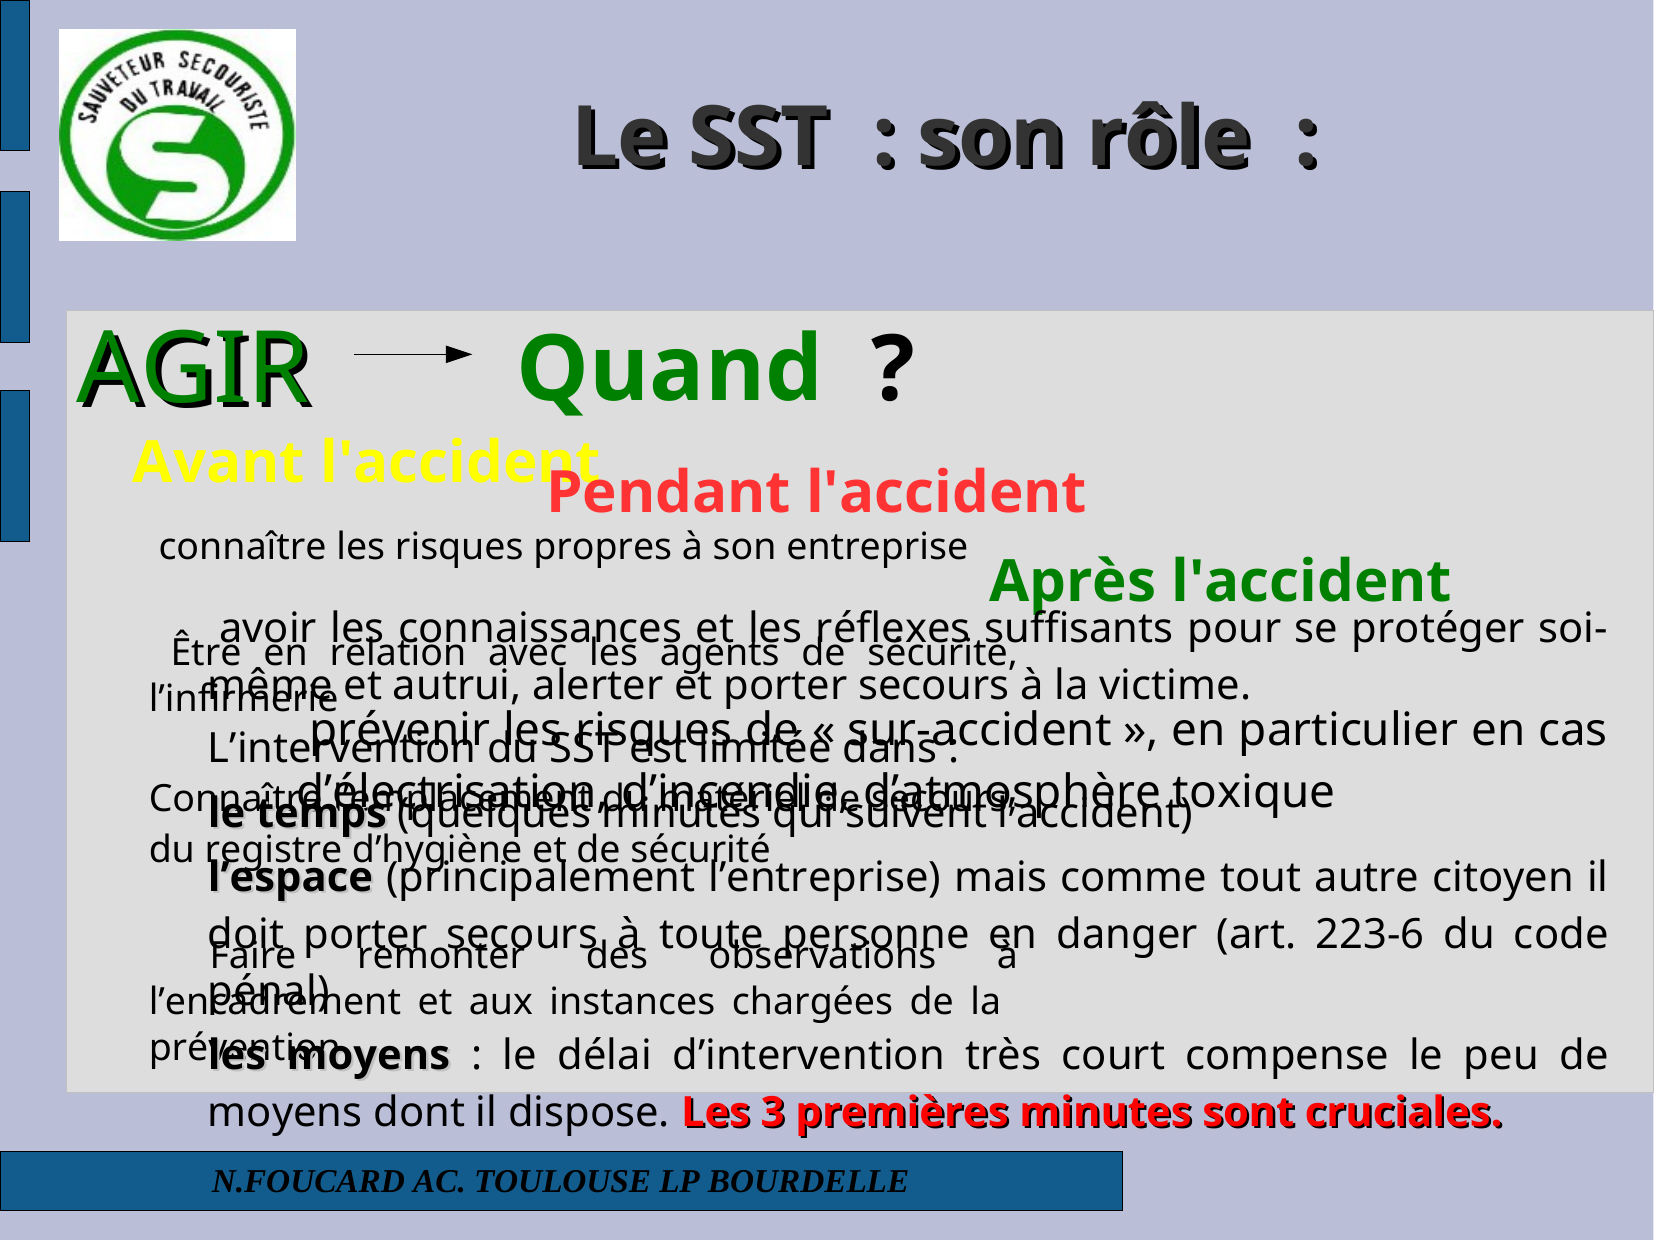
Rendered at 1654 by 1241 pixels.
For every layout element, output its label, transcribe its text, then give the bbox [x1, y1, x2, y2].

text_box prévenir les risques de « sur-accident », en particulier en cas d’électrisation, d’incendie, d’atmosphère toxique [206, 620, 1625, 916]
text_box Pendant l'accident [531, 442, 1182, 532]
title Le SST : son rôle : [295, 36, 1595, 229]
text_box avoir les connaissances et les réflexes suffisants pour se protéger soi-même et autrui, alerter et porter secours à la victime. L’intervention du SST est limitée dans : le temps (quelques minutes qui suivent l’accident) l’espace (principalement l’entreprise) mais comme tout autre citoyen il doit porter secours à toute personne en danger (art. 223-6 du code pénal) les moyens : le délai d’intervention très court compense le peu de moyens dont il dispose. Les 3 premières minutes sont cruciales. [118, 590, 1625, 1182]
picture [59, 29, 296, 241]
text_box connaître les risques propres à son entreprise Être en relation avec les agents de sécurité, l’infirmerie Connaître l’emplacement du matériel de secours, du registre d’hygiène et de sécurité Faire remonter des observations à l’encadrement et aux instances chargées de la prévention [59, 512, 974, 1093]
text_box Avant l'accident [118, 413, 768, 532]
text_box Après l'accident [974, 531, 1625, 590]
list AGIR [59, 295, 384, 443]
text_box Quand ? [501, 295, 1034, 414]
